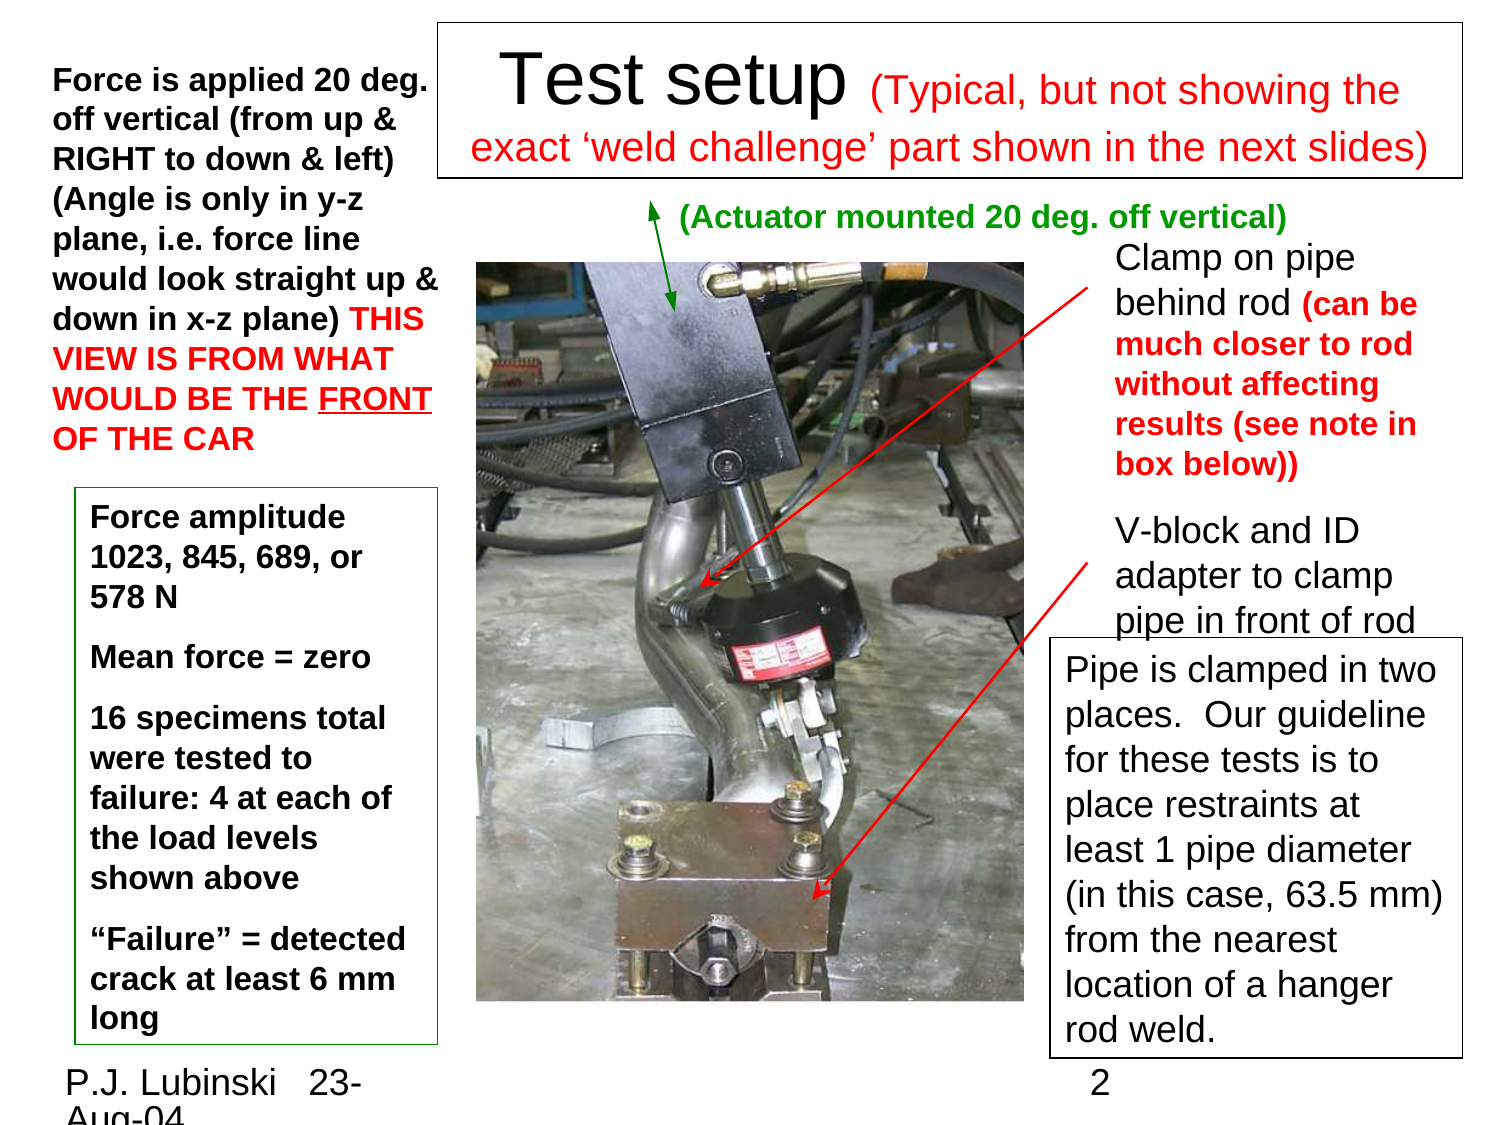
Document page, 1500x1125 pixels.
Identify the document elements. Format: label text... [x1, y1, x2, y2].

title Test setup (Typical, but not showing the exact ‘weld challenge’ part shown in the next slides) [437, 22, 1463, 178]
text_box Force is applied 20 deg. off vertical (from up & RIGHT to down & left) (Angle is only in y-z plane, i.e. force line would look straight up & down in x-z plane) THIS VIEW IS FROM WHAT WOULD BE THE FRONT OF THE CAR [37, 49, 475, 465]
text_box Pipe is clamped in two places. Our guideline for these tests is to place restraints at least 1 pipe diameter (in this case, 63.5 mm) from the nearest location of a hanger rod weld. [1049, 637, 1463, 1058]
text_box Force amplitude 1023, 845, 689, or 578 N Mean force = zero 16 specimens total were tested to failure: 4 at each of the load levels shown above “Failure” = detected crack at least 6 mm long [75, 487, 438, 1045]
picture [476, 262, 1024, 1005]
text_box (Actuator mounted 20 deg. off vertical) [664, 187, 1303, 243]
text_box Clamp on pipe behind rod (can be much closer to rod without affecting results (see note in box below)) V-block and ID adapter to clamp pipe in front of rod [1100, 224, 1476, 649]
